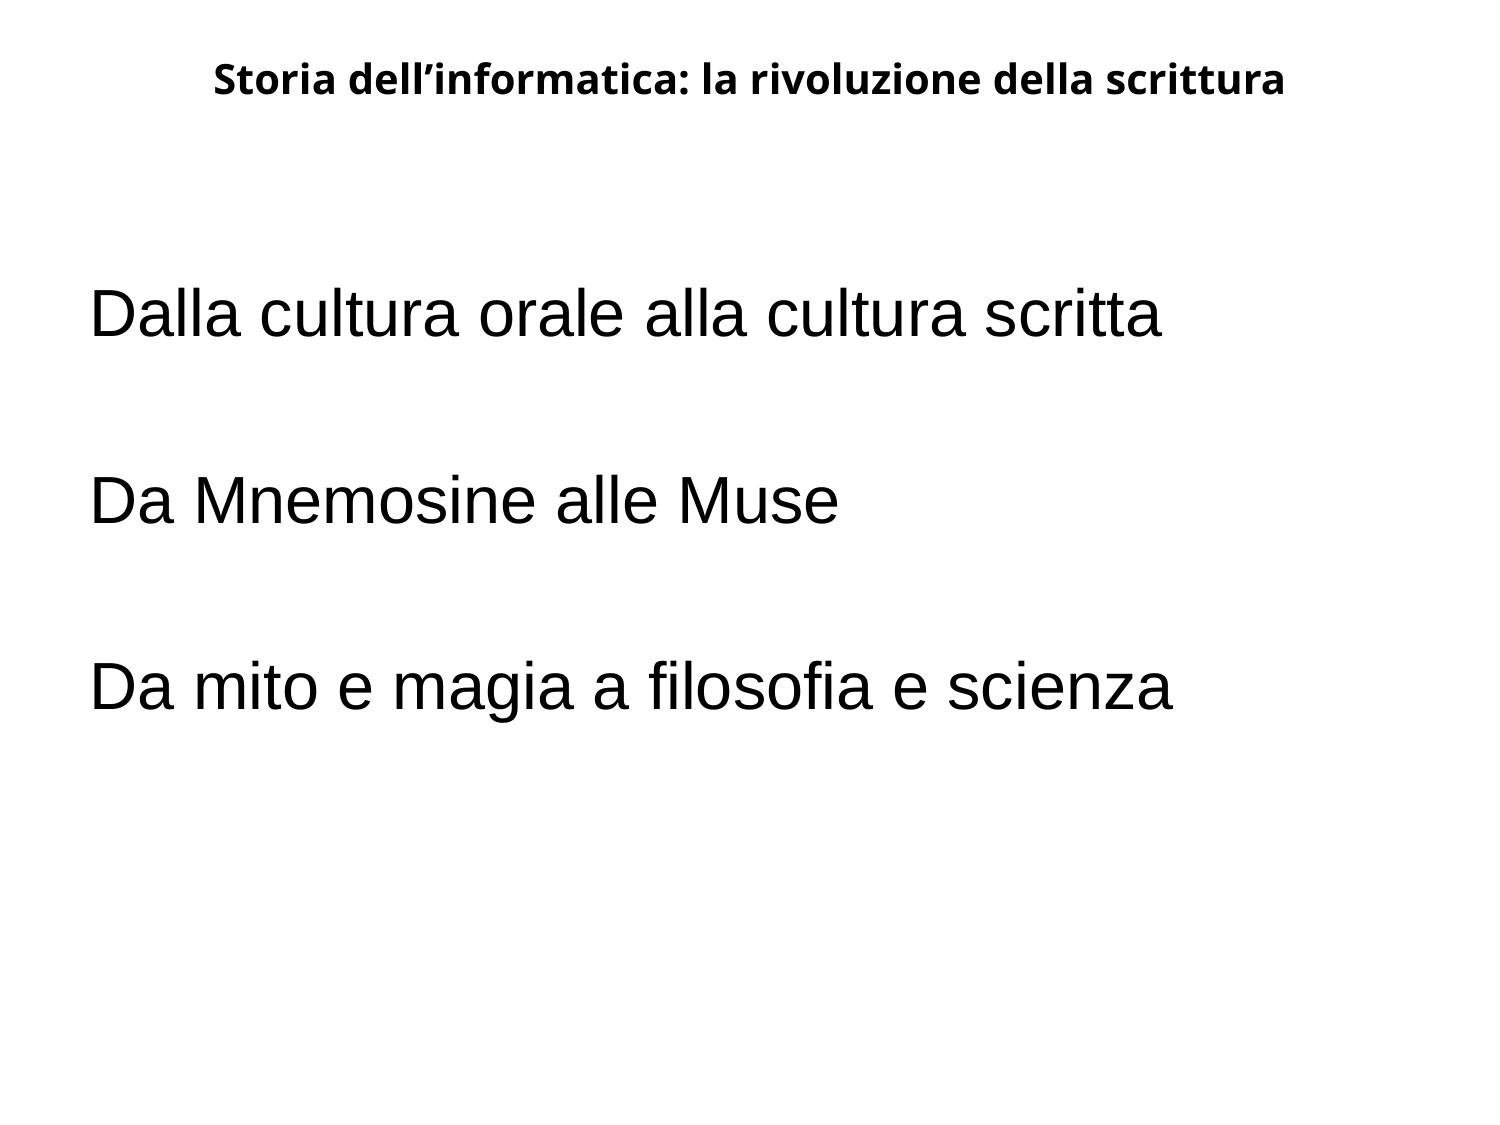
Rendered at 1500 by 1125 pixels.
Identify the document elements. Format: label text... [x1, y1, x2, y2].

list Dalla cultura orale alla cultura scritta Da Mnemosine alle Muse Da mito e magia a filosofia e scienza [75, 262, 1425, 1005]
title Storia dell’informatica: la rivoluzione della scrittura [75, 45, 1425, 233]
